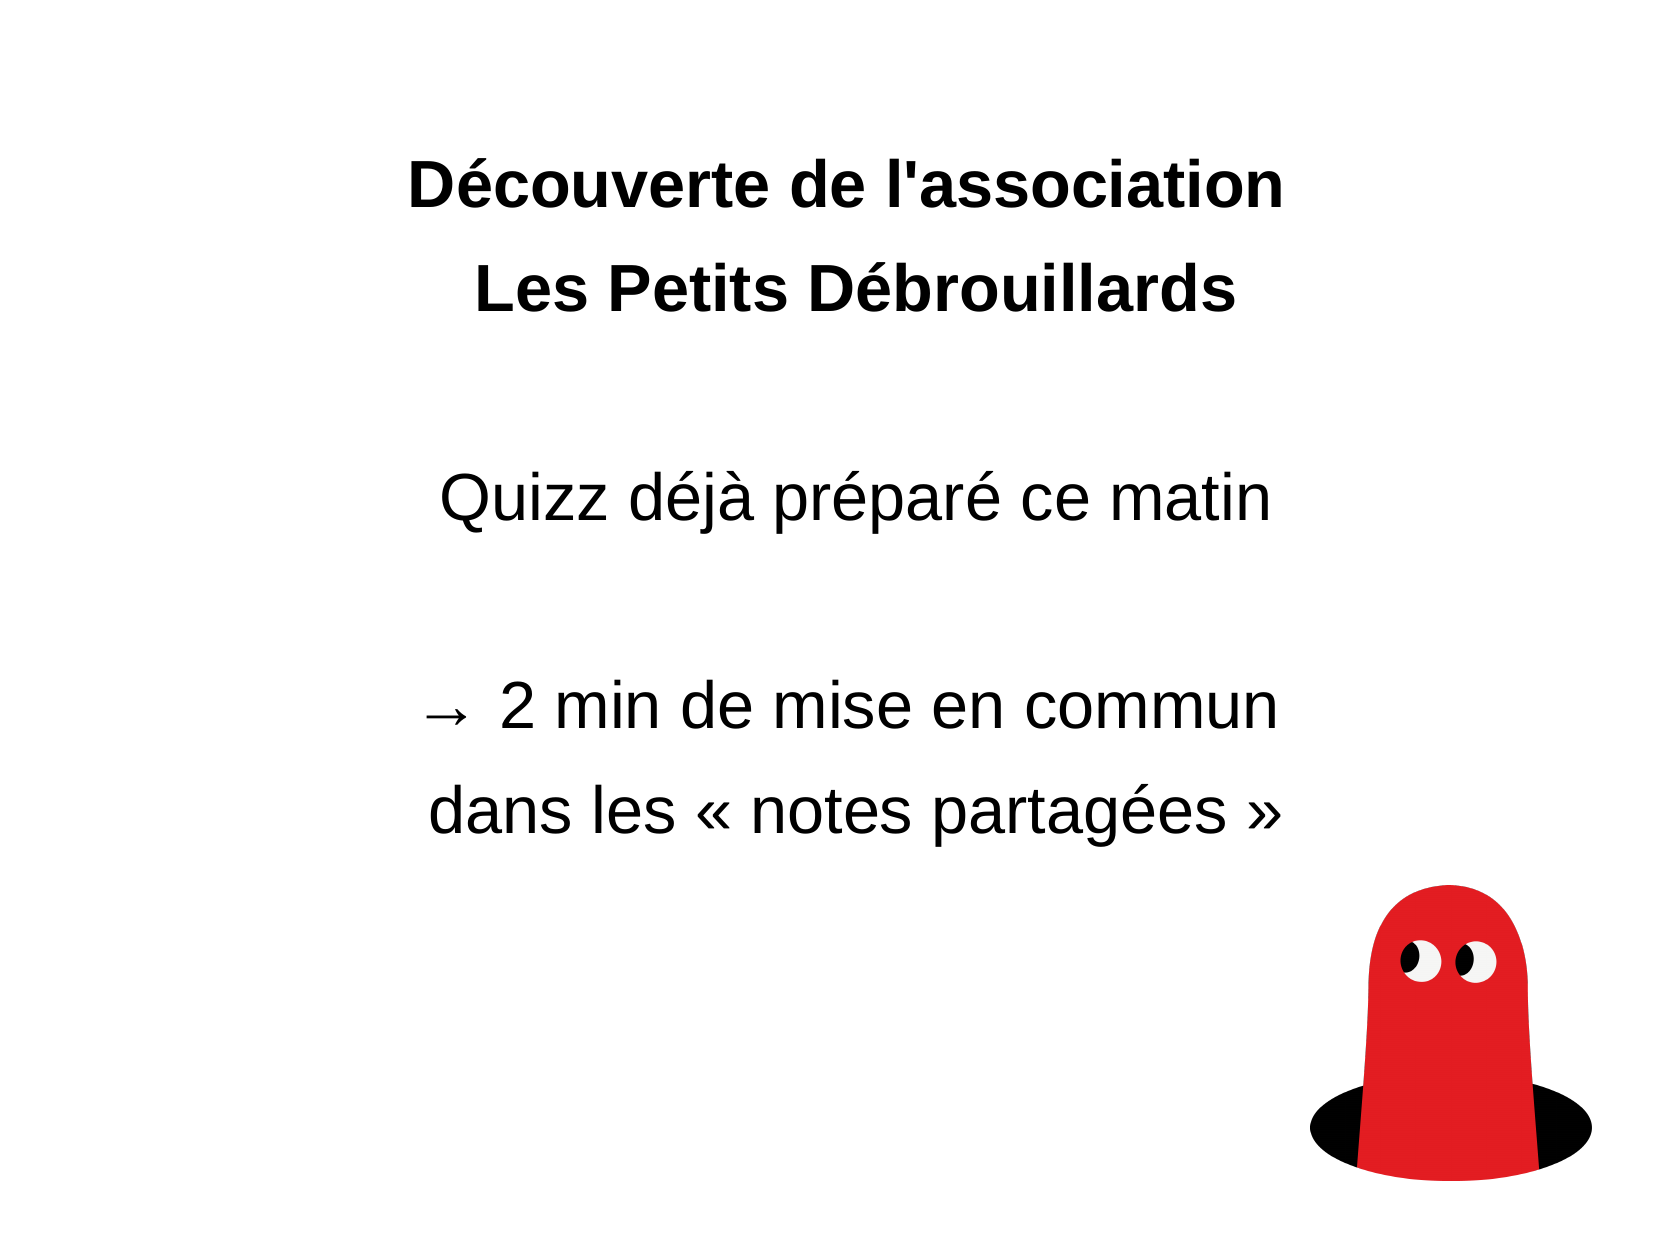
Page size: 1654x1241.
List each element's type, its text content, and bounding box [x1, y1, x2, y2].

picture [1310, 885, 1592, 1182]
list Découverte de l'association Les Petits Débrouillards Quizz déjà préparé ce matin → 2 min de mise en commun dans les « notes partagées » [94, 147, 1548, 844]
